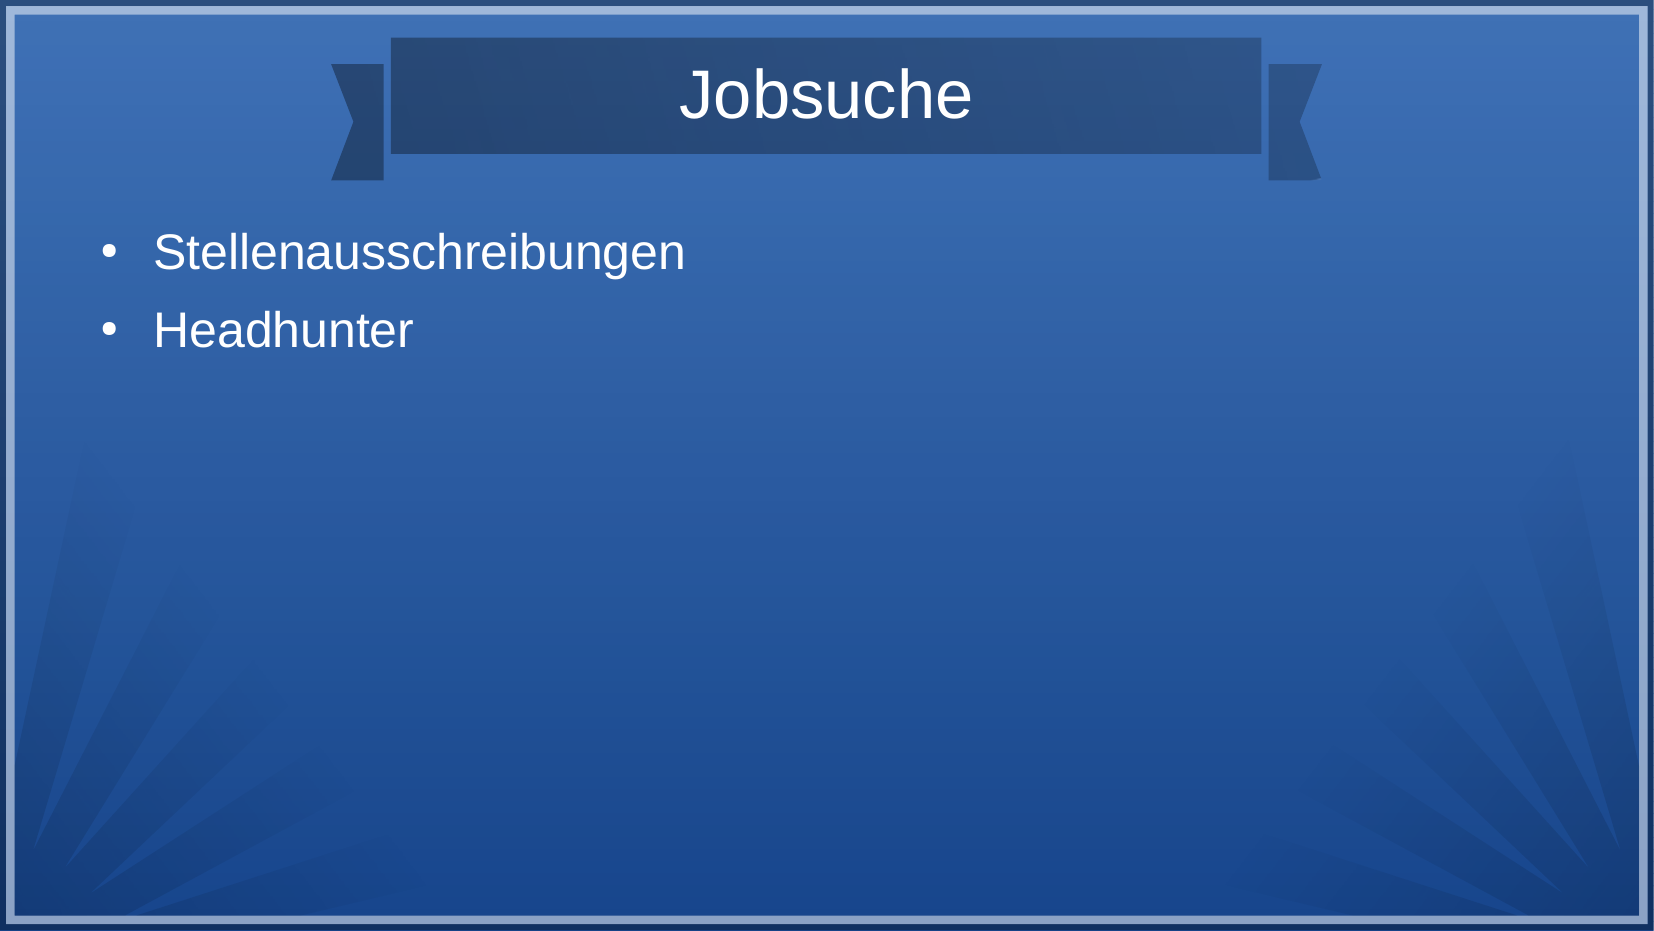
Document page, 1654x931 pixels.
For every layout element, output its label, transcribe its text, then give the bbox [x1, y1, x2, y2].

title Jobsuche [389, 35, 1264, 154]
list Stellenausschreibungen Headhunter [82, 224, 1571, 848]
